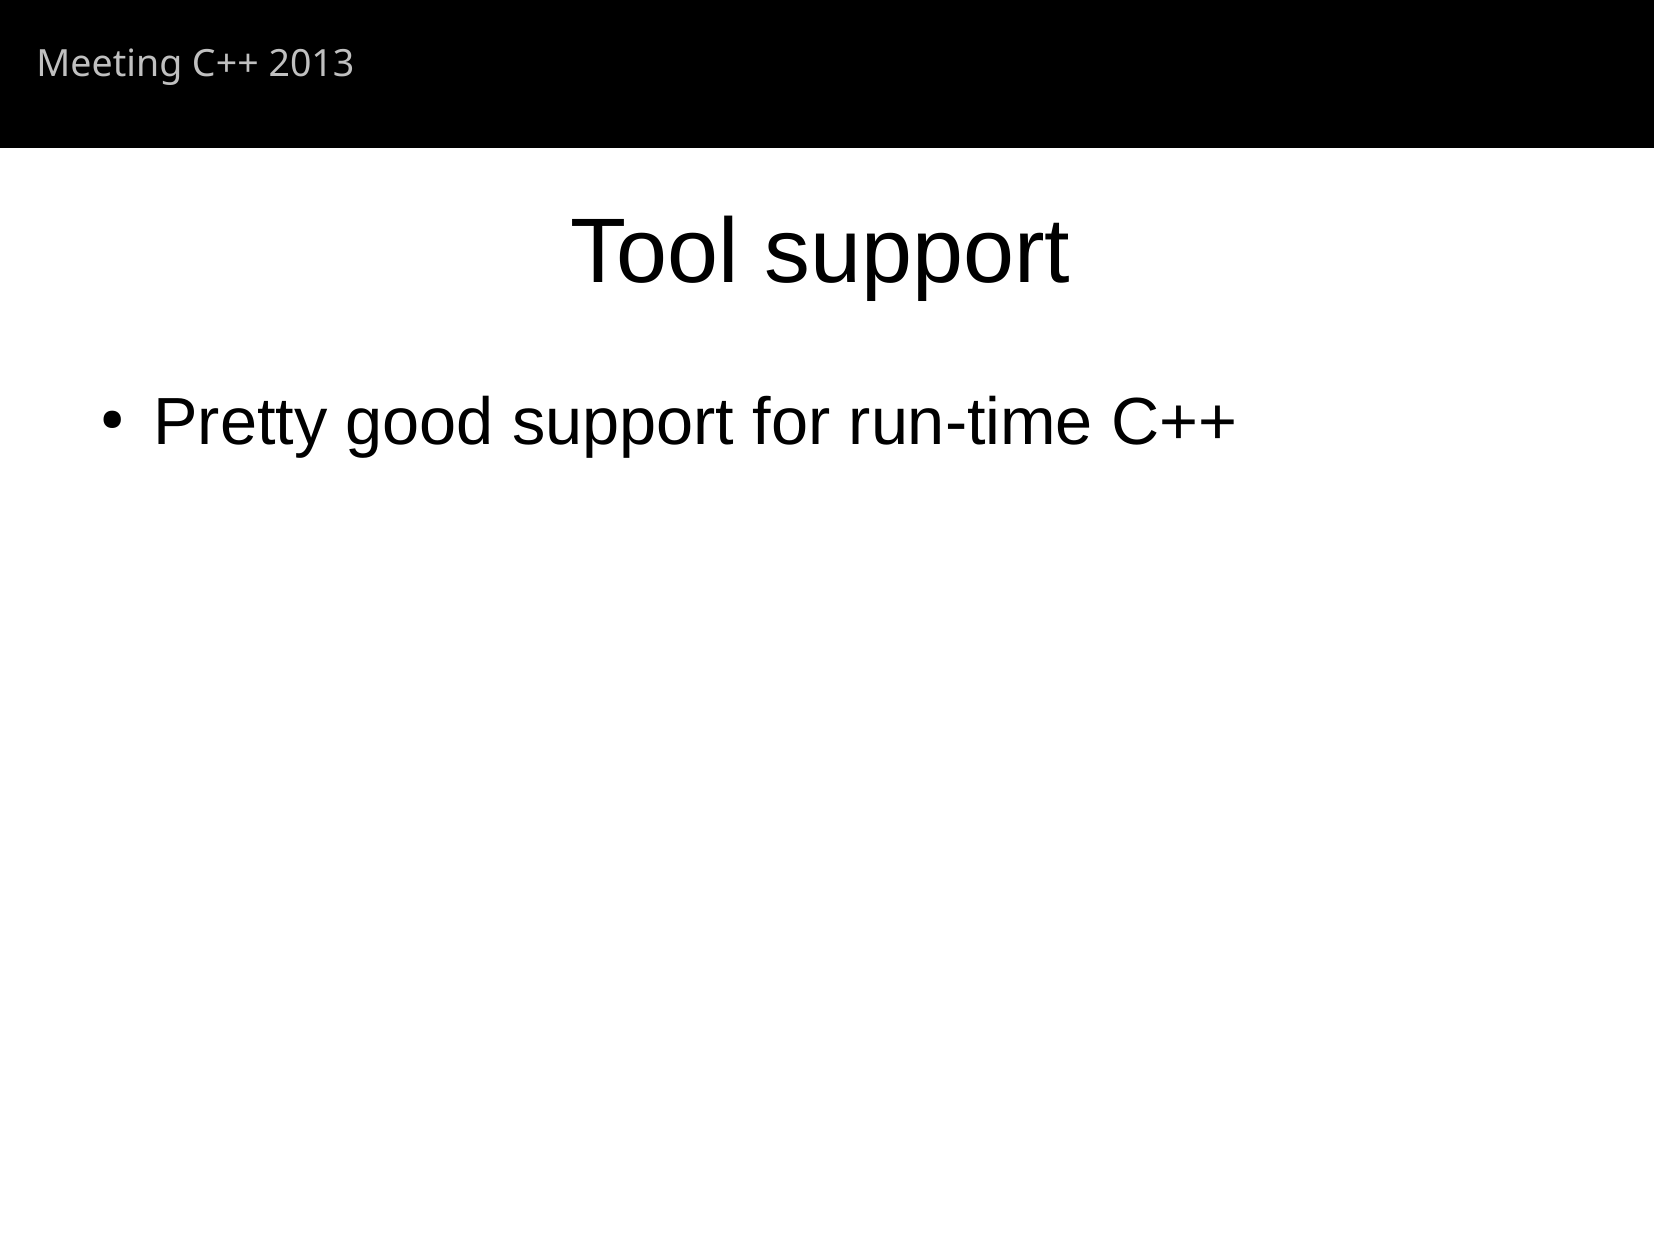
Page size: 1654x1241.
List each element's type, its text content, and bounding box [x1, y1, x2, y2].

title Tool support [76, 147, 1565, 355]
list Pretty good support for run-time C++ [82, 383, 1571, 1104]
